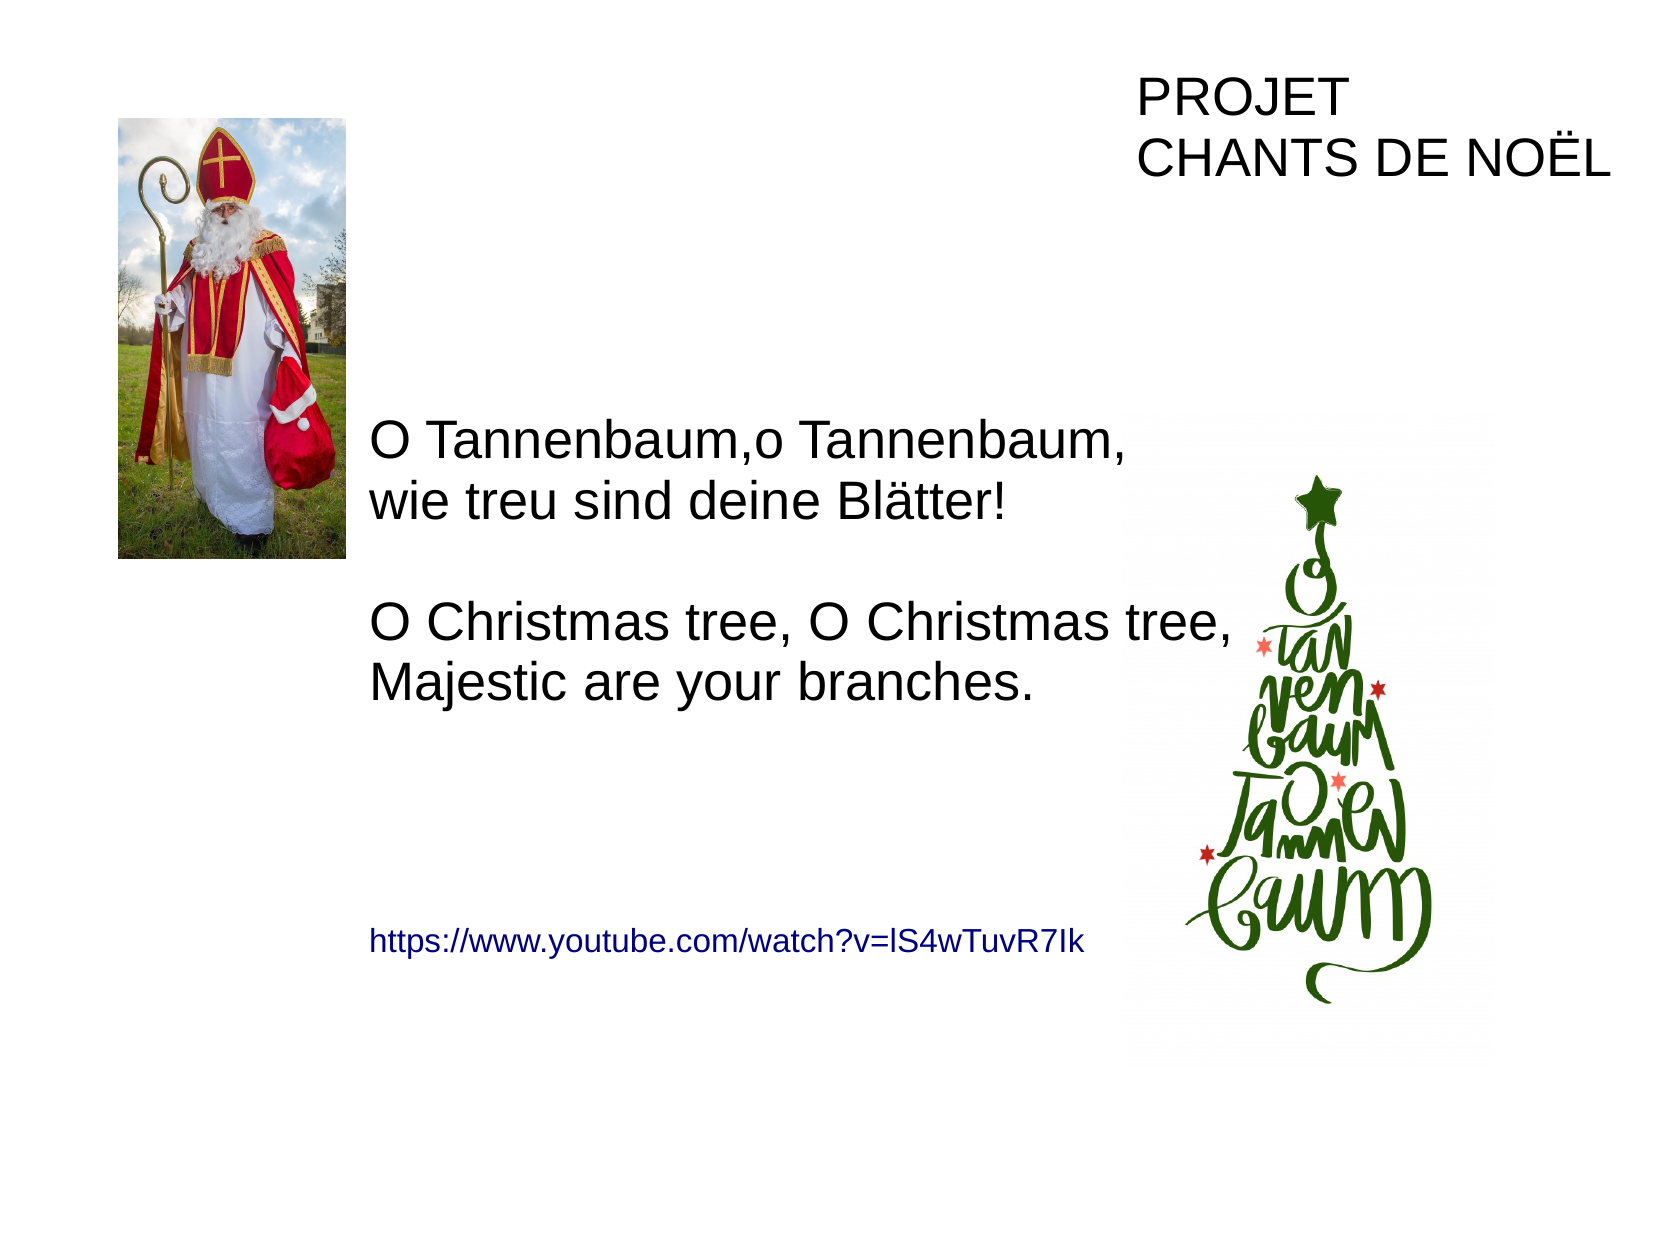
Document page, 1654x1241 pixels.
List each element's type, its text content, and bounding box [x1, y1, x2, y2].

picture [118, 118, 346, 559]
picture [1122, 413, 1494, 1066]
text_box PROJET CHANTS DE NOËL [1122, 59, 1654, 196]
text_box O Tannenbaum,o Tannenbaum, wie treu sind deine Blätter! O Christmas tree, O Christmas tree, Majestic are your branches. https://www.youtube.com/watch?v=lS4wTuvR7Ik [354, 354, 1329, 1063]
